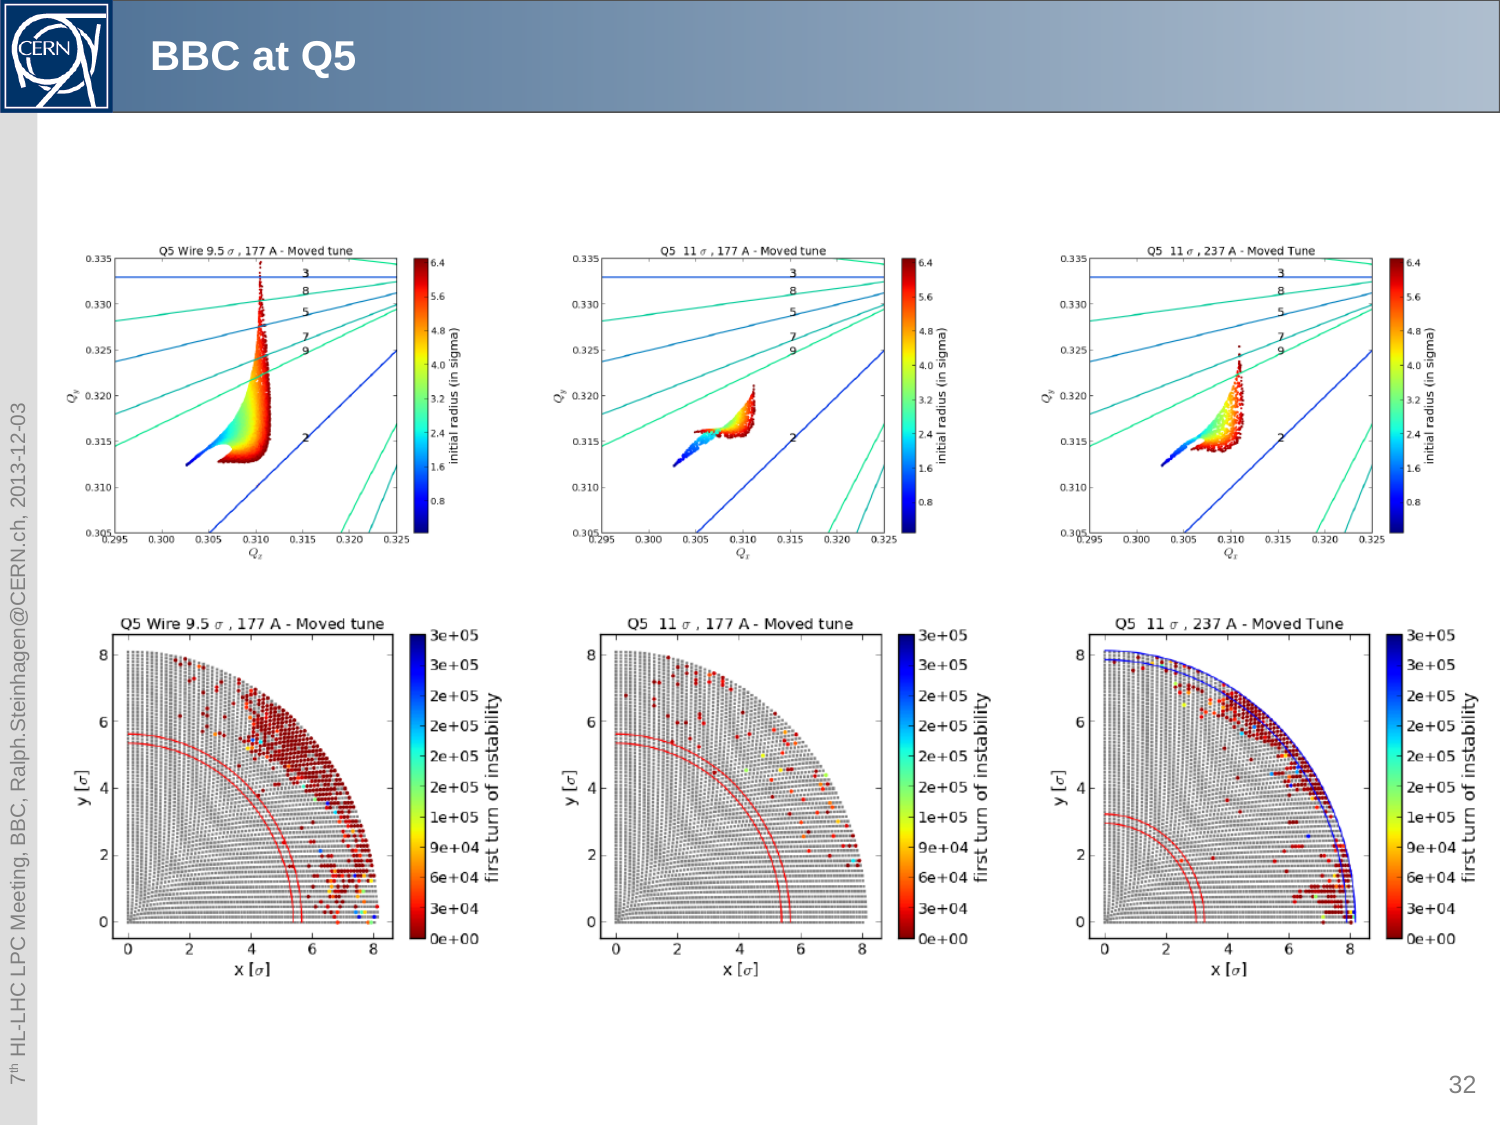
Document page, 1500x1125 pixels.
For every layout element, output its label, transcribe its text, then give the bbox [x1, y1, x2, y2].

title BBC at Q5 [150, 0, 1201, 113]
picture [0, 0, 113, 113]
picture [42, 222, 1455, 591]
picture [56, 604, 1488, 985]
